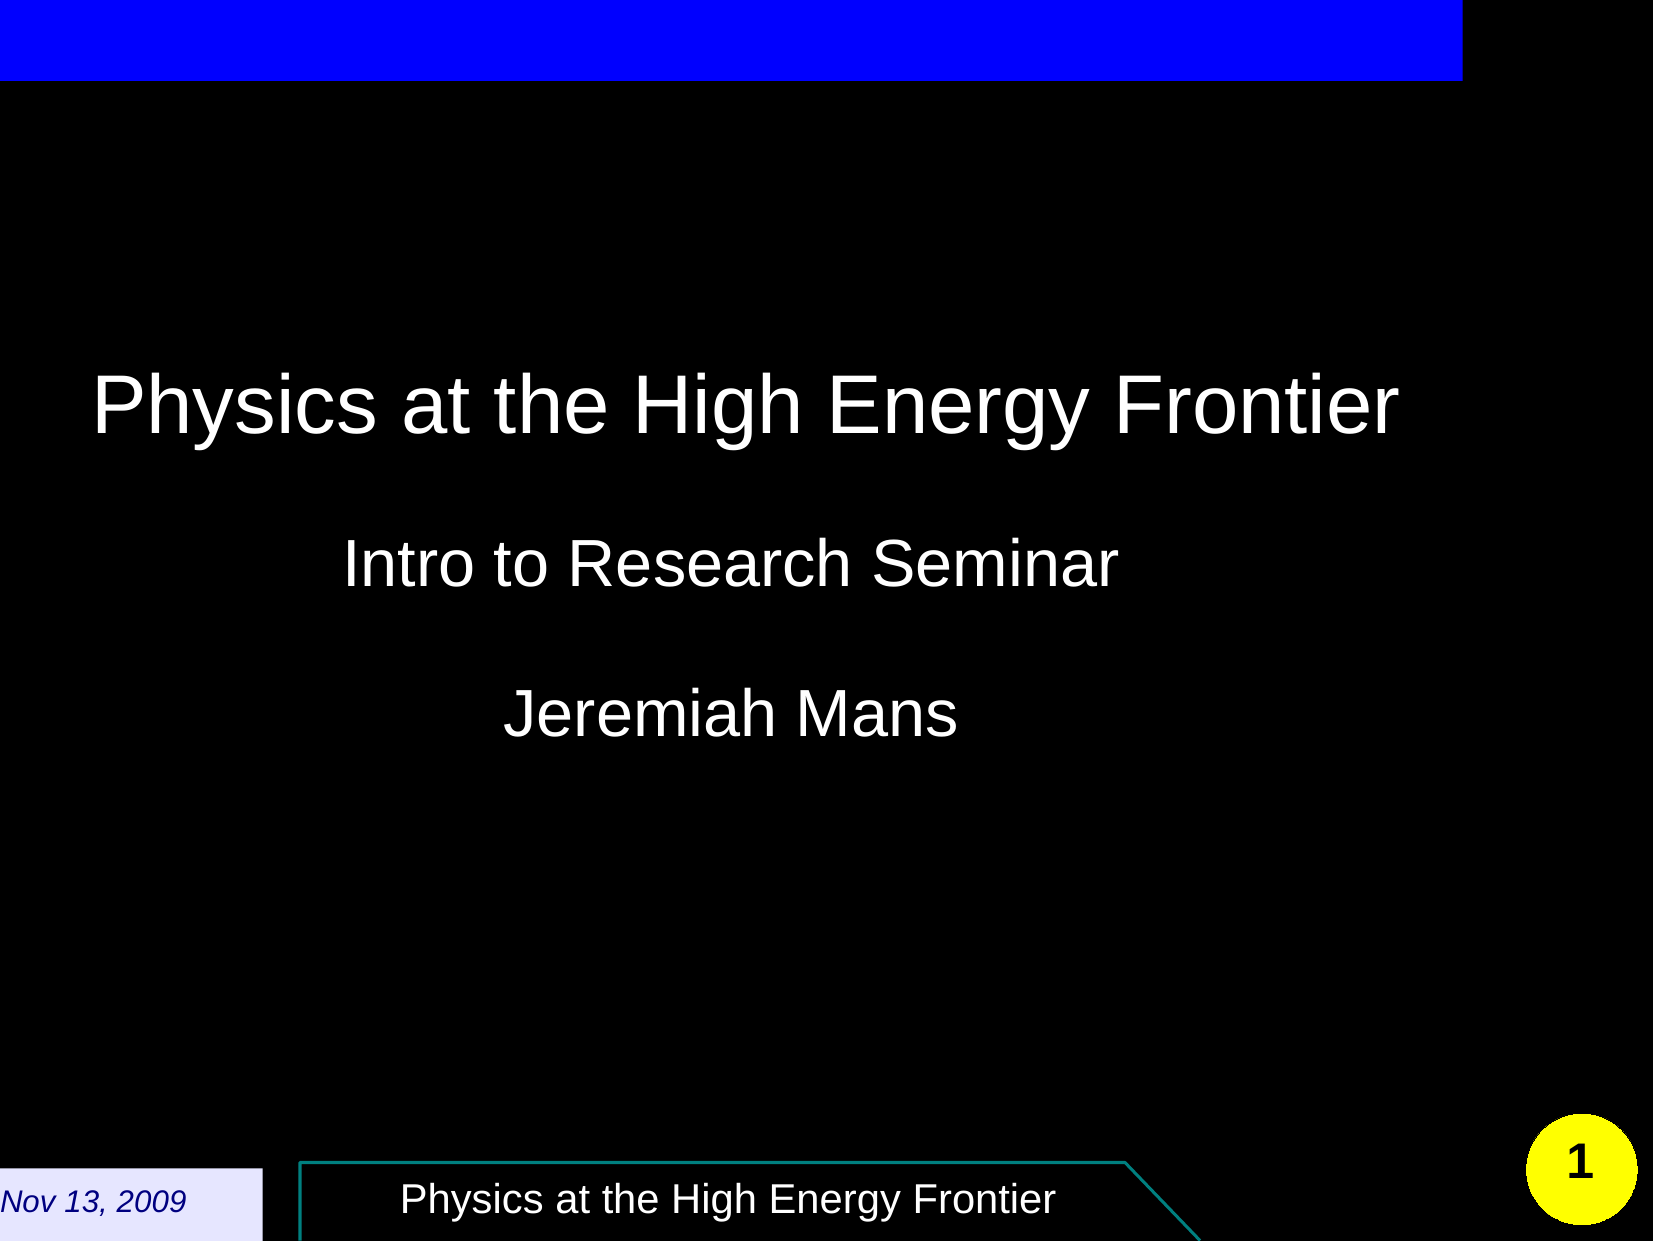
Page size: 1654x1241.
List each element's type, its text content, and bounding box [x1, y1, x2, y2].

subtitle Physics at the High Energy Frontier Intro to Research Seminar Jeremiah Mans [0, 0, 1463, 1109]
